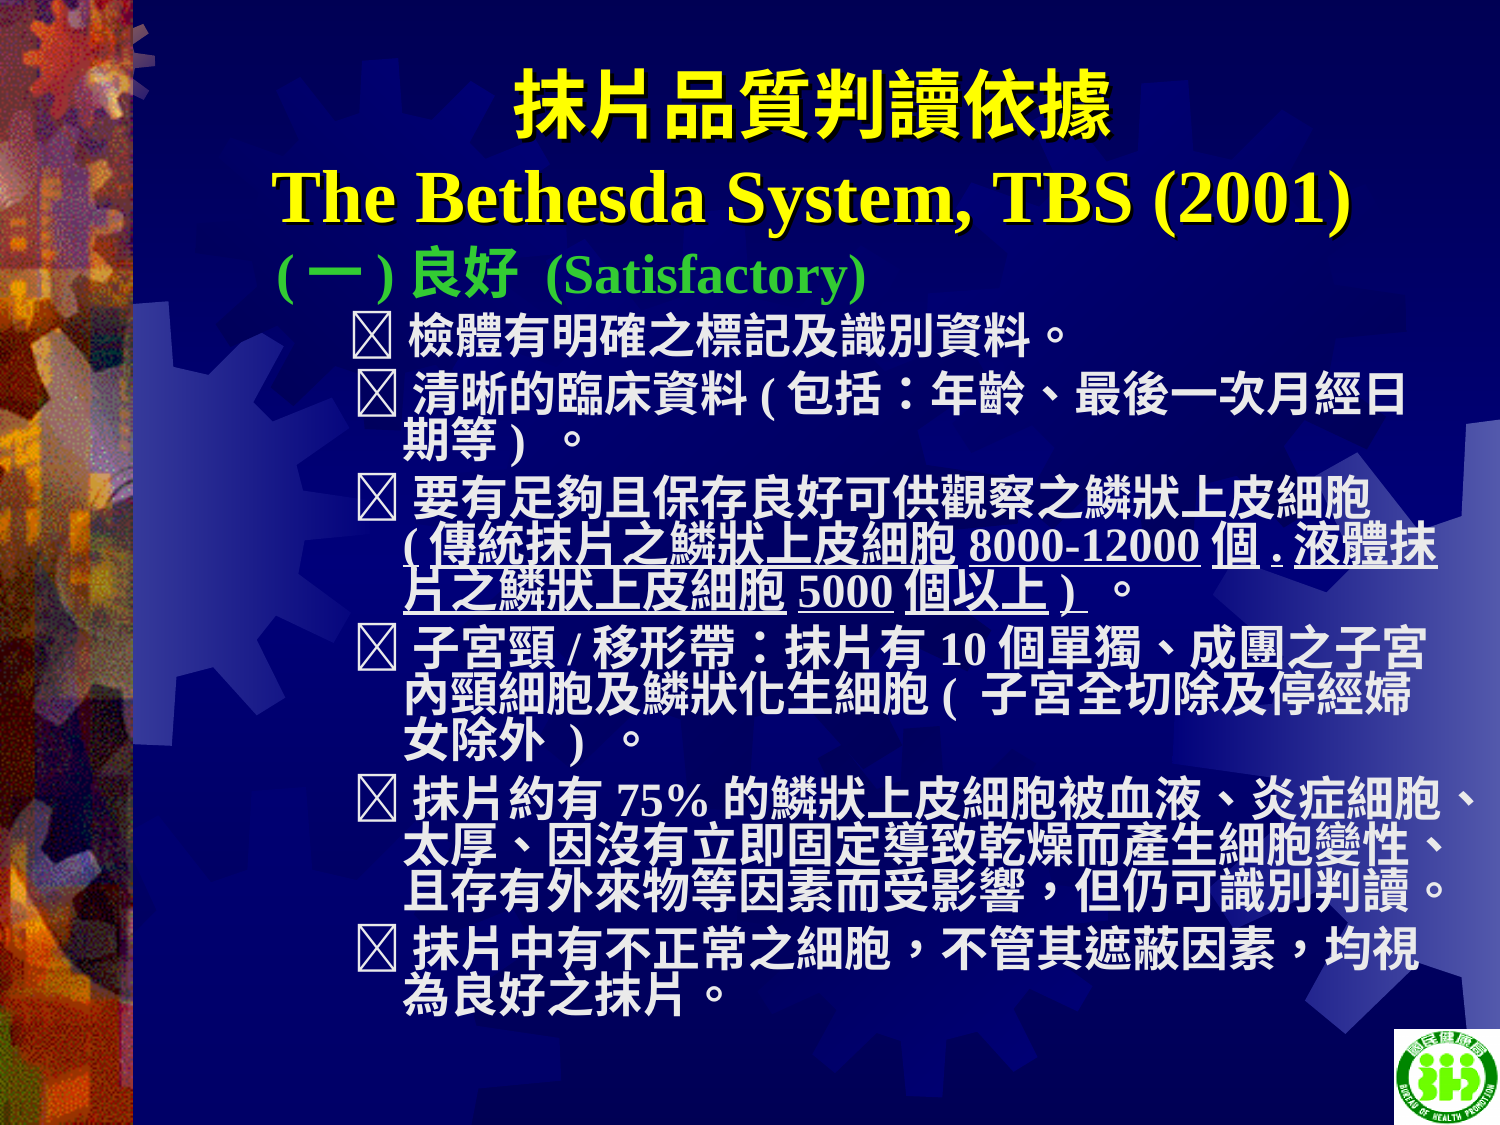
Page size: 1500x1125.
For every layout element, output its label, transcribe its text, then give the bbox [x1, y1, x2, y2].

list (一)良好 (Satisfactory) 檢體有明確之標記及識別資料。 清晰的臨床資料(包括：年齡、最後一次月經日期等) 。 要有足夠且保存良好可供觀察之鱗狀上皮細胞(傳統抹片之鱗狀上皮細胞8000-12000個.液體抹片之鱗狀上皮細胞5000個以上) 。 子宮頸/移形帶：抹片有10個單獨、成團之子宮內頸細胞及鱗狀化生細胞( 子宮全切除及停經婦女除外 ) 。 抹片約有75%的鱗狀上皮細胞被血液、炎症細胞、太厚、因沒有立即固定導致乾燥而產生細胞變性、且存有外來物等因素而受影響，但仍可識別判讀。 抹片中有不正常之細胞，不管其遮蔽因素，均視為良好之抹片。 [135, 243, 1459, 1051]
title 抹片品質判讀依據 The Bethesda System, TBS (2001) [174, 50, 1450, 238]
